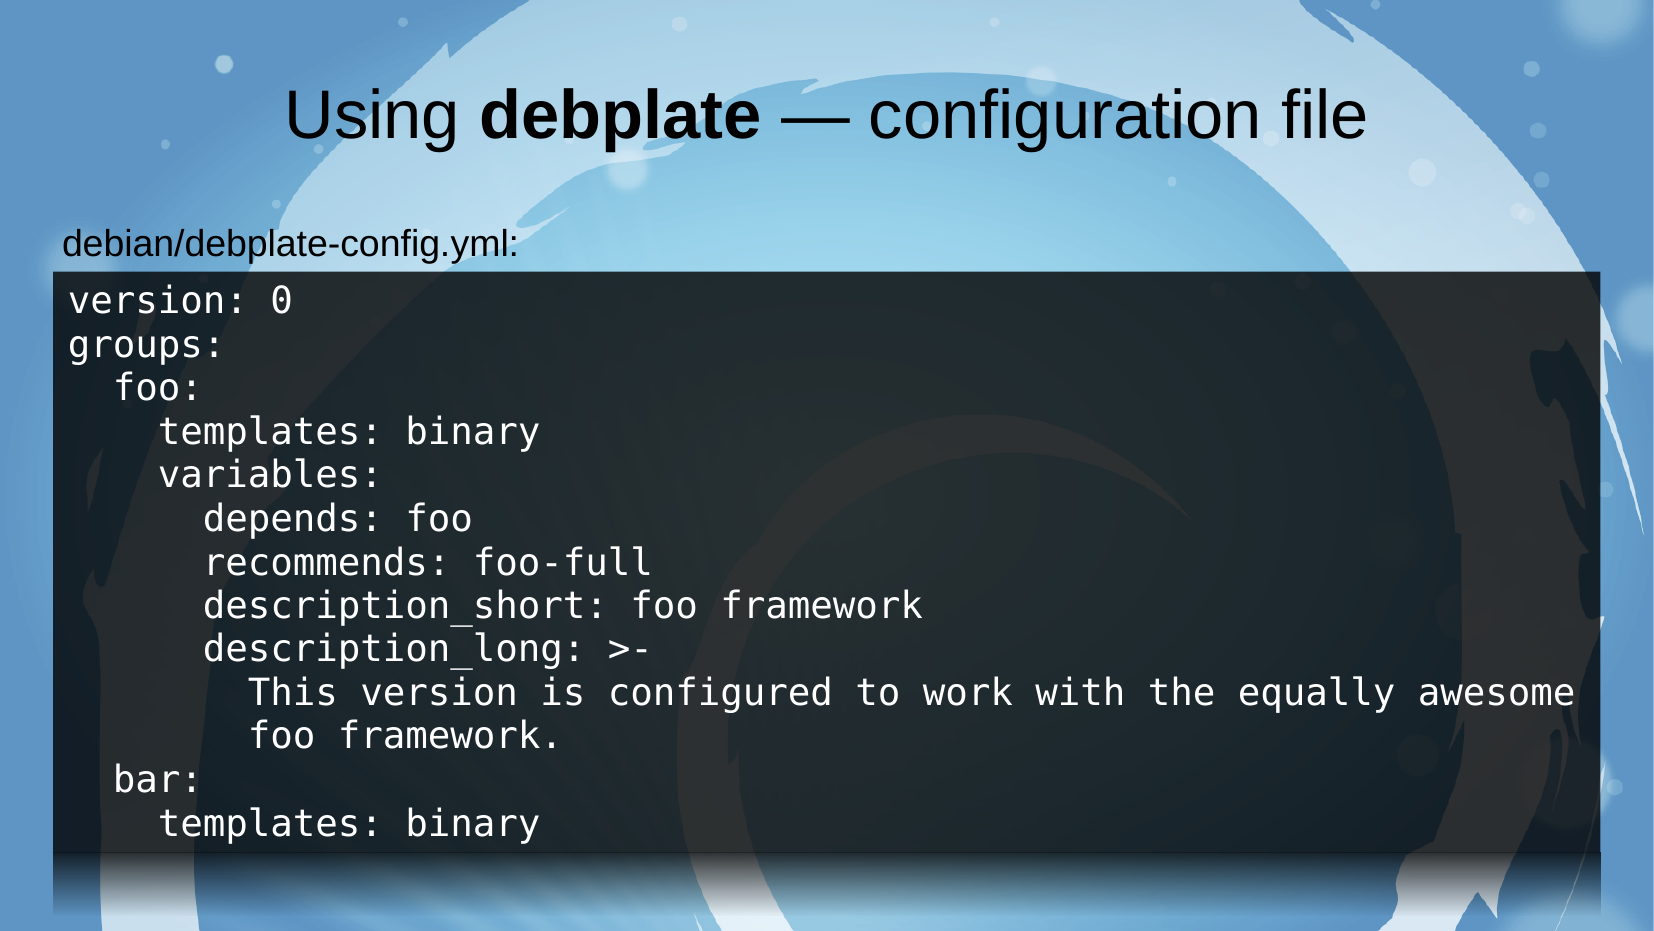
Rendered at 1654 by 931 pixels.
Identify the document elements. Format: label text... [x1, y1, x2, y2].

title Using debplate — configuration file [118, 37, 1536, 193]
text_box debian/debplate-config.yml: [47, 214, 535, 272]
text_box [53, 852, 1601, 904]
text_box version: 0 groups: foo: templates: binary variables: depends: foo recommends: foo-full description_short: foo framework description_long: >- This version is configured to work with the equally awesome foo framework. bar: templates: binary [53, 271, 1601, 852]
picture [0, 0, 1654, 931]
